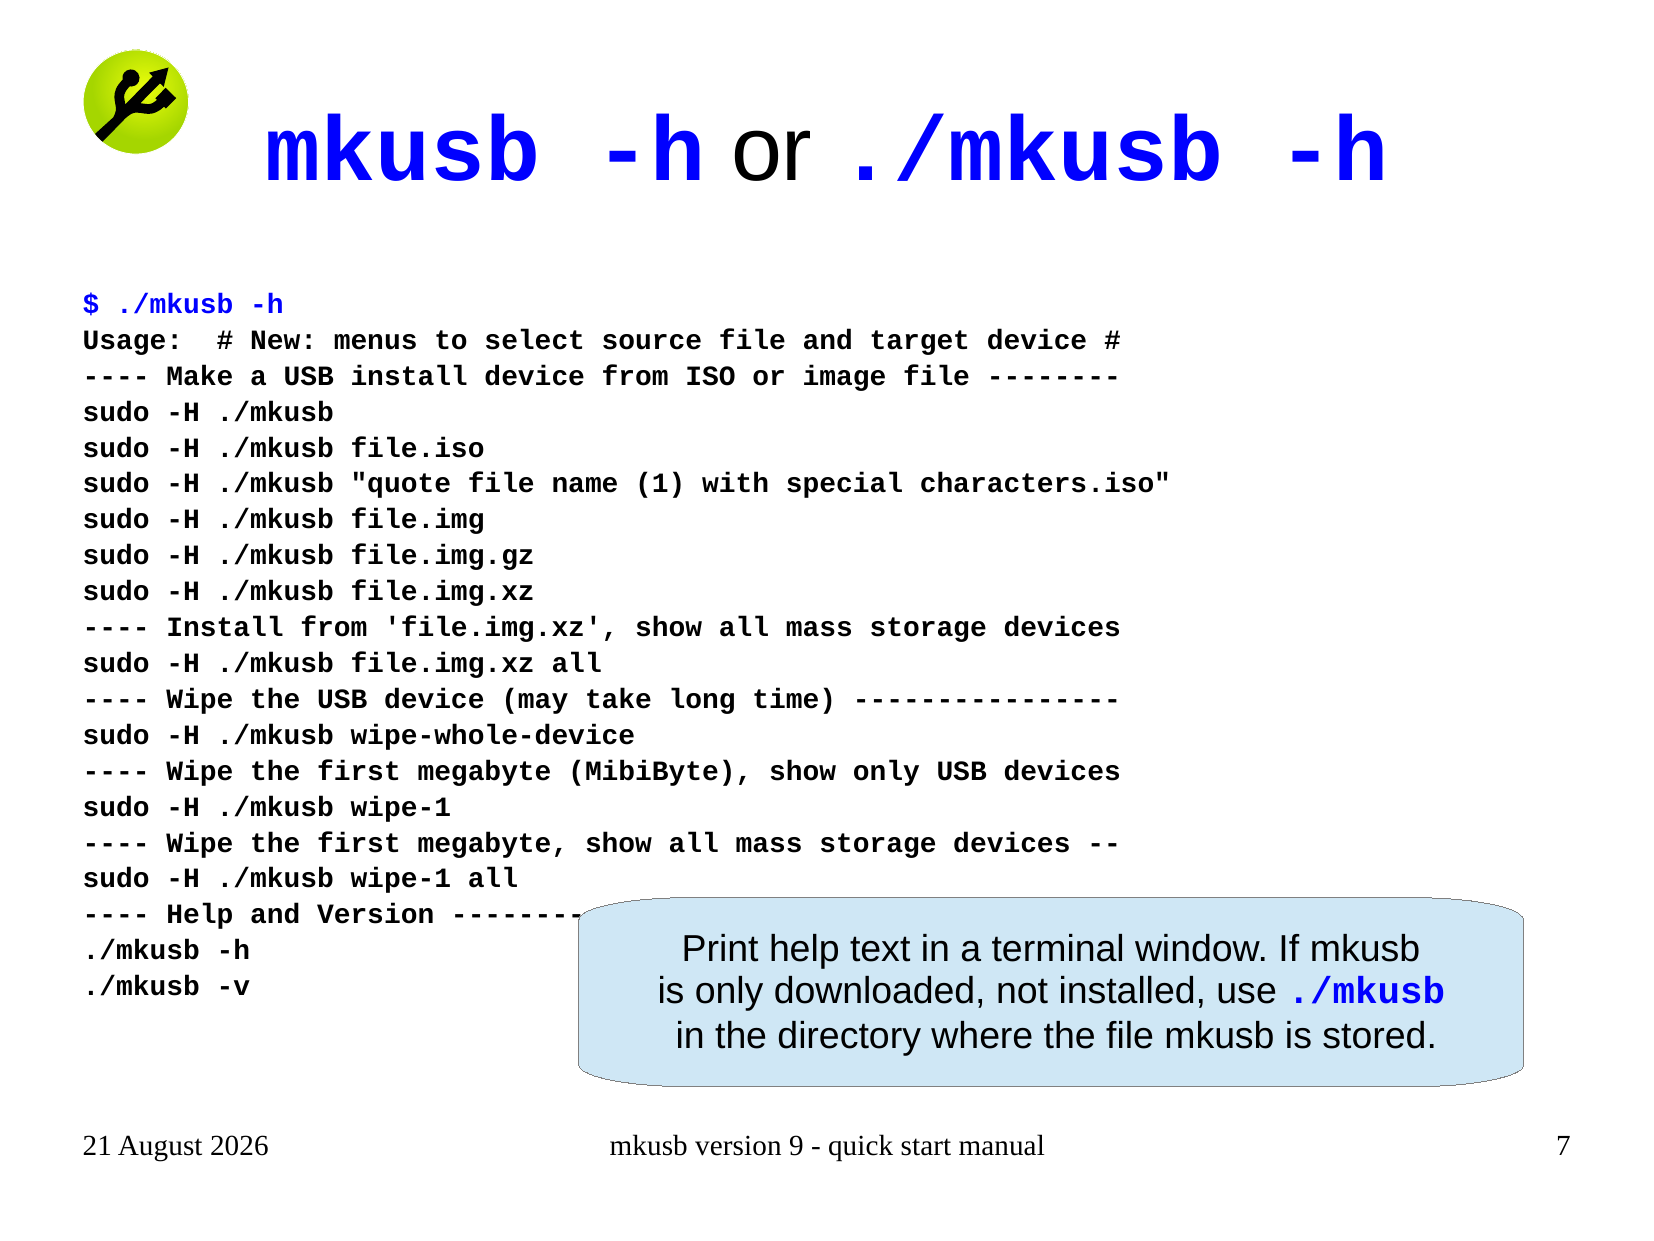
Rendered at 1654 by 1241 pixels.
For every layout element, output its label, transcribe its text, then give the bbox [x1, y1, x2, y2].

title mkusb -h or ./mkusb -h [82, 49, 1571, 257]
list $ ./mkusb -h Usage: # New: menus to select source file and target device # ---- Make a USB install device from ISO or image file -------- sudo -H ./mkusb sudo -H ./mkusb file.iso sudo -H ./mkusb "quote file name (1) with special characters.iso" sudo -H ./mkusb file.img sudo -H ./mkusb file.img.gz sudo -H ./mkusb file.img.xz ---- Install from 'file.img.xz', show all mass storage devices sudo -H ./mkusb file.img.xz all ---- Wipe the USB device (may take long time) ---------------- sudo -H ./mkusb wipe-whole-device ---- Wipe the first megabyte (MibiByte), show only USB devices sudo -H ./mkusb wipe-1 ---- Wipe the first megabyte, show all mass storage devices -- sudo -H ./mkusb wipe-1 all ---- Help and Version ---------------------------------------- ./mkusb -h ./mkusb -v [82, 290, 1538, 1010]
text_box Print help text in a terminal window. If mkusb is only downloaded, not installed, use ./mkusb in the directory where the file mkusb is stored. [578, 897, 1524, 1087]
